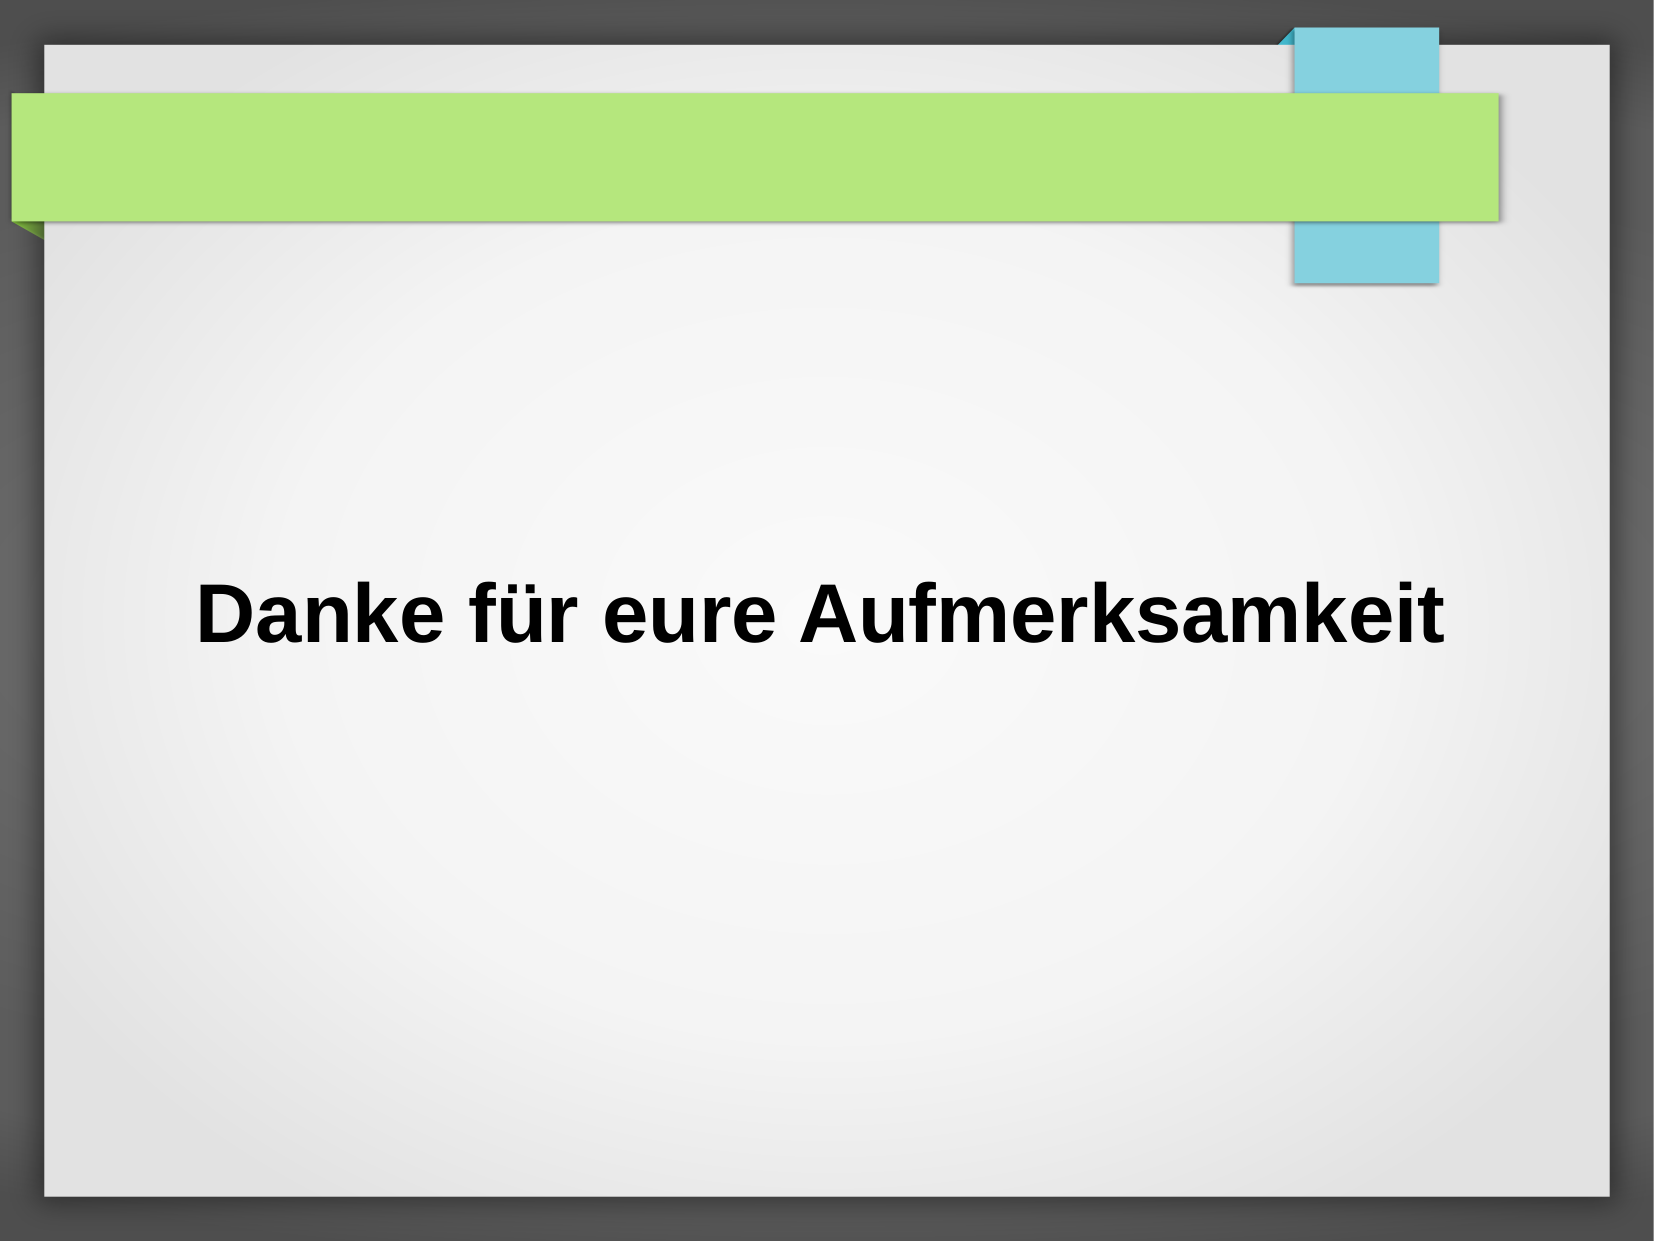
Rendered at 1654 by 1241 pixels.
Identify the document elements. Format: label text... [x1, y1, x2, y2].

picture [0, 0, 1654, 1241]
subtitle Danke für eure Aufmerksamkeit [82, 94, 1560, 1134]
